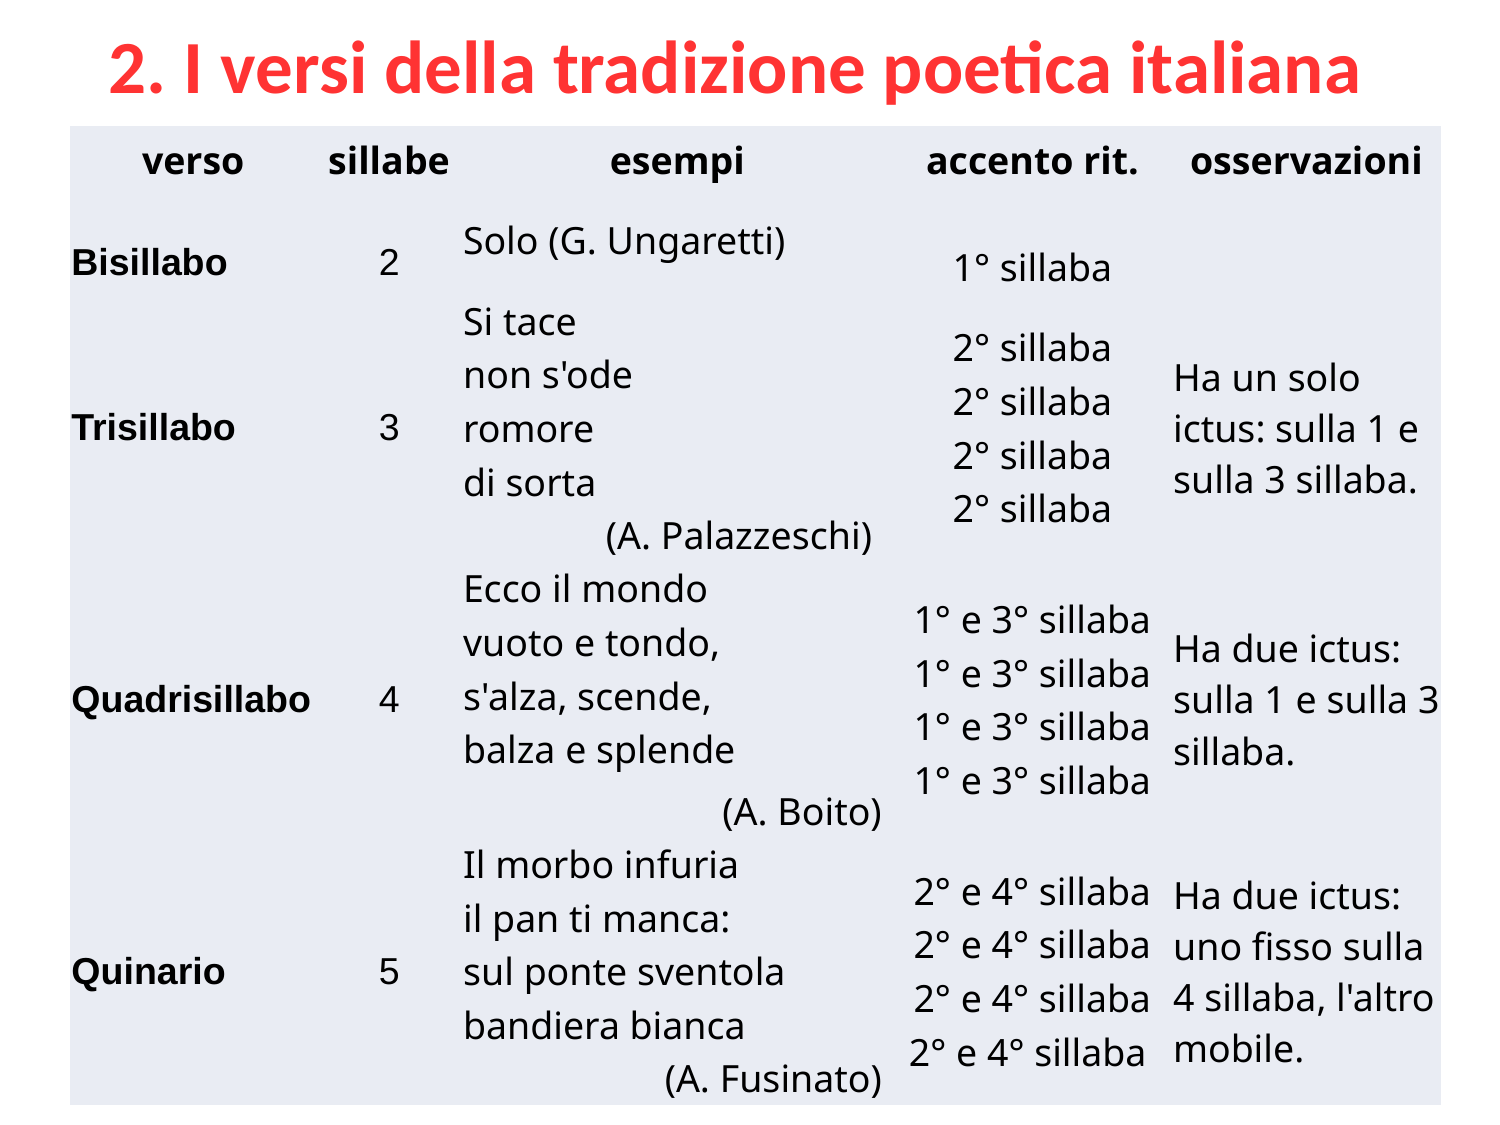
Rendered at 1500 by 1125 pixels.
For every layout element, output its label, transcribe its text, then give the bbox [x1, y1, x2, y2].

table_cell Quinario [70, 837, 316, 1105]
table_cell 5 [316, 837, 462, 1105]
table_cell Ha due ictus: uno fisso sulla 4 sillaba, l'altro mobile. [1172, 837, 1441, 1105]
table_cell Bisillabo [70, 187, 316, 294]
table_cell Ecco il mondo vuoto e tondo, s'alza, scende, balza e splende (A. Boito) [462, 562, 893, 837]
table_header osservazioni [1172, 126, 1441, 187]
table_cell Quadrisillabo [70, 562, 316, 837]
table_cell Trisillabo [70, 294, 316, 562]
table_cell Il morbo infuria il pan ti manca: sul ponte sventola bandiera bianca (A. Fusinato) [462, 837, 893, 1105]
table_cell 1° sillaba [893, 187, 1172, 294]
table_cell [1172, 187, 1441, 294]
table_header esempi [462, 126, 893, 187]
table_cell 1° e 3° sillaba 1° e 3° sillaba 1° e 3° sillaba 1° e 3° sillaba [893, 562, 1172, 837]
table_cell 4 [316, 562, 462, 837]
table_header verso [70, 126, 316, 187]
table_cell Ha un solo ictus: sulla 1 e sulla 3 sillaba. [1172, 294, 1441, 562]
table_header accento rit. [893, 126, 1172, 187]
table_cell Si tace non s'ode romore di sorta (A. Palazzeschi) [462, 294, 893, 562]
table_header sillabe [316, 126, 462, 187]
table_cell Solo (G. Ungaretti) [462, 187, 893, 294]
table_cell 2° sillaba 2° sillaba 2° sillaba 2° sillaba [893, 294, 1172, 562]
table_cell 2 [316, 187, 462, 294]
text_box 2. I versi della tradizione poetica italiana [46, 11, 1425, 176]
table_cell 2° e 4° sillaba 2° e 4° sillaba 2° e 4° sillaba 2° e 4° sillaba [893, 837, 1172, 1105]
table_cell 3 [316, 294, 462, 562]
table_cell Ha due ictus: sulla 1 e sulla 3 sillaba. [1172, 562, 1441, 837]
